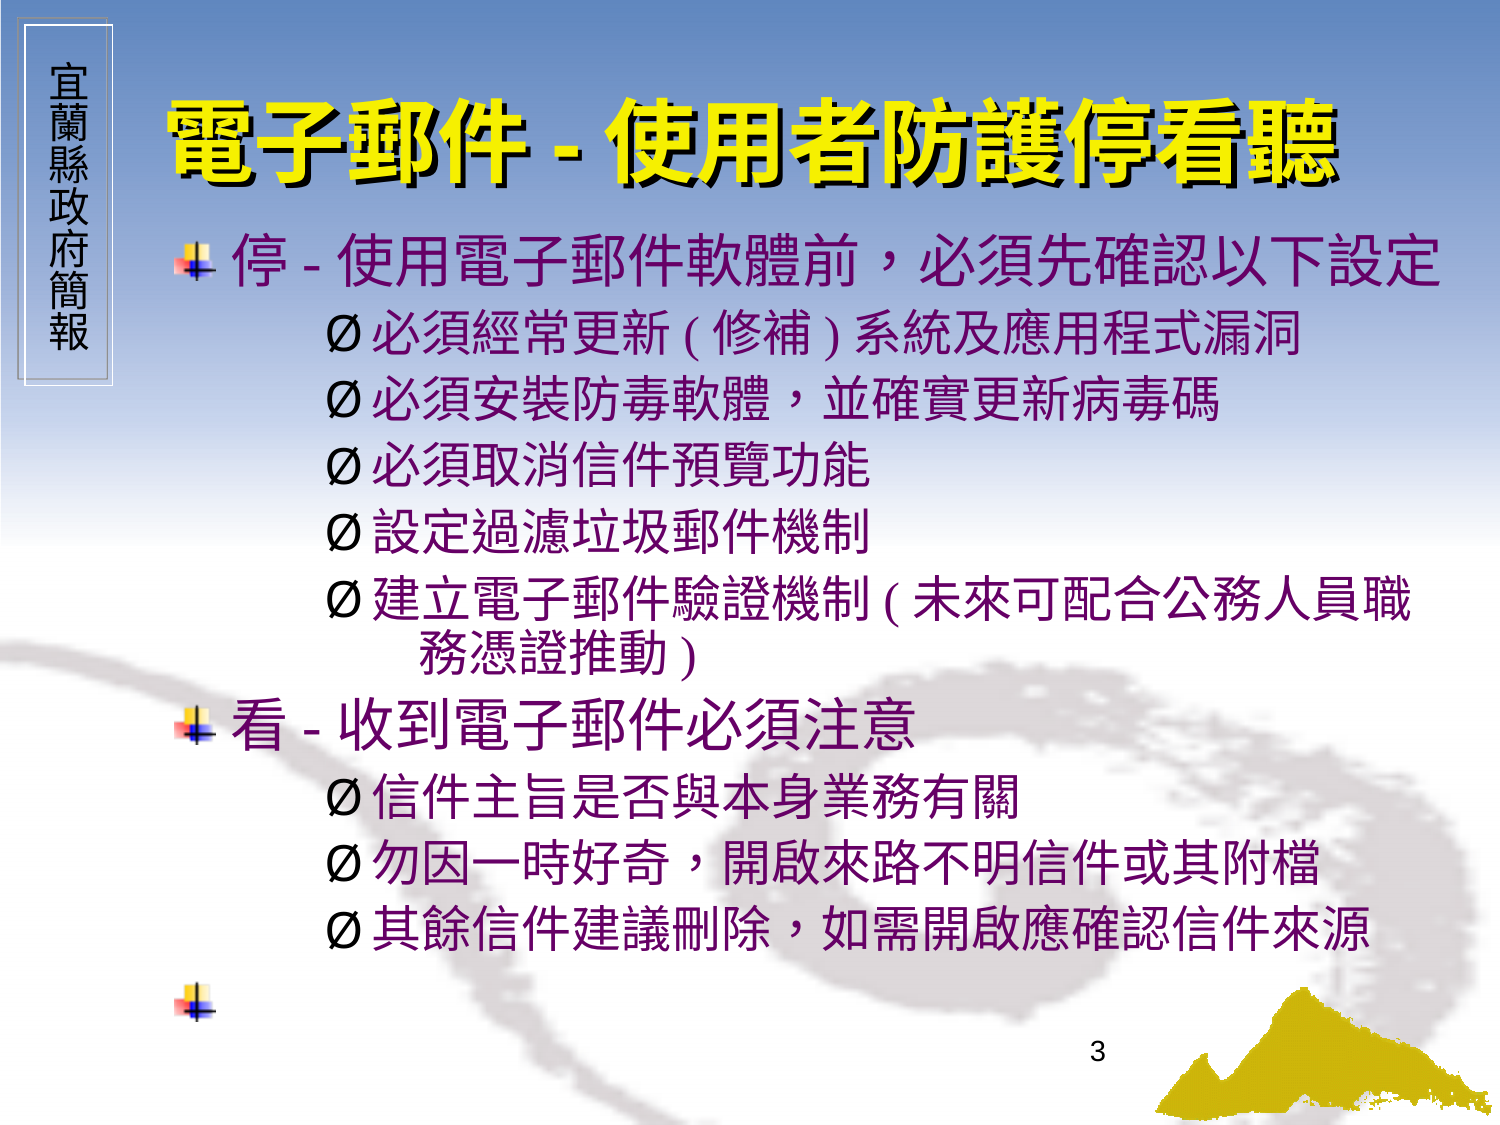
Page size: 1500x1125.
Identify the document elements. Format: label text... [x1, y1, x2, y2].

list 停-使用電子郵件軟體前，必須先確認以下設定 必須經常更新(修補)系統及應用程式漏洞 必須安裝防毒軟體，並確實更新病毒碼 必須取消信件預覽功能 設定過濾垃圾郵件機制 建立電子郵件驗證機制(未來可配合公務人員職務憑證推動) 看-收到電子郵件必須注意 信件主旨是否與本身業務有關 勿因一時好奇，開啟來路不明信件或其附檔 其餘信件建議刪除，如需開啟應確認信件來源 [159, 224, 1476, 1005]
text_box [1074, 1024, 1426, 1103]
title 電子郵件-使用者防護停看聽 [75, 45, 1426, 233]
